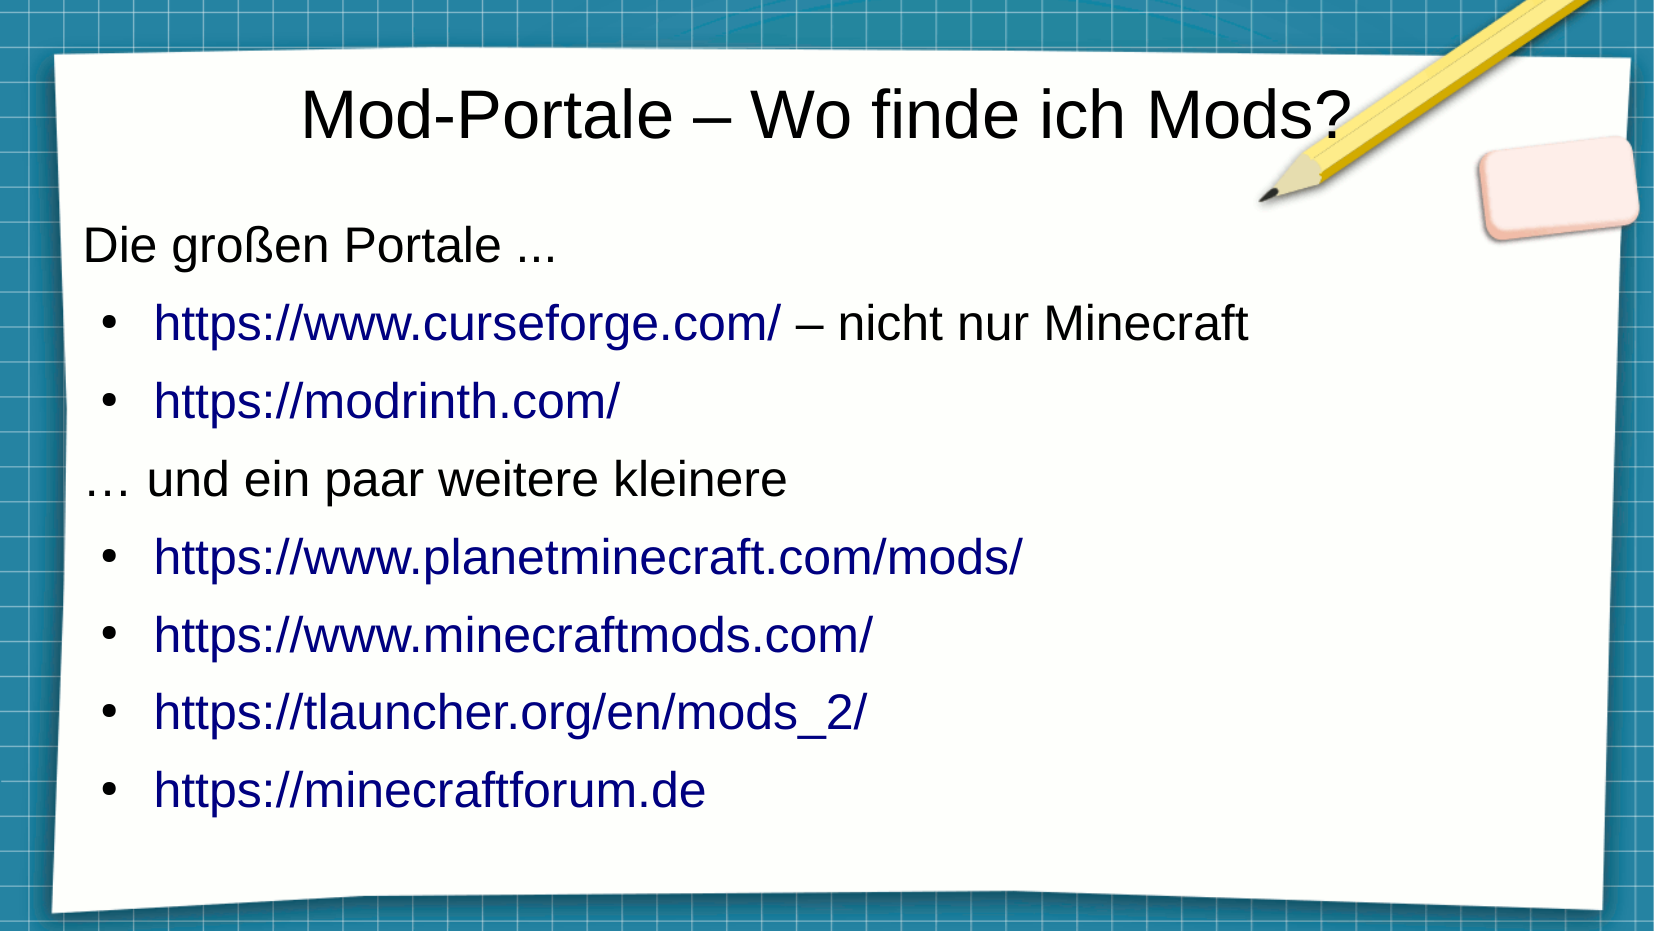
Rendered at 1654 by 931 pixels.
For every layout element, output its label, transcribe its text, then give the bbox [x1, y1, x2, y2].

picture [0, 0, 1654, 931]
list Die großen Portale ... https://www.curseforge.com/ – nicht nur Minecraft https://modrinth.com/ … und ein paar weitere kleinere https://www.planetminecraft.com/mods/ https://www.minecraftmods.com/ https://tlauncher.org/en/mods_2/ https://minecraftforum.de [82, 217, 1571, 857]
title Mod-Portale – Wo finde ich Mods? [82, 37, 1571, 193]
